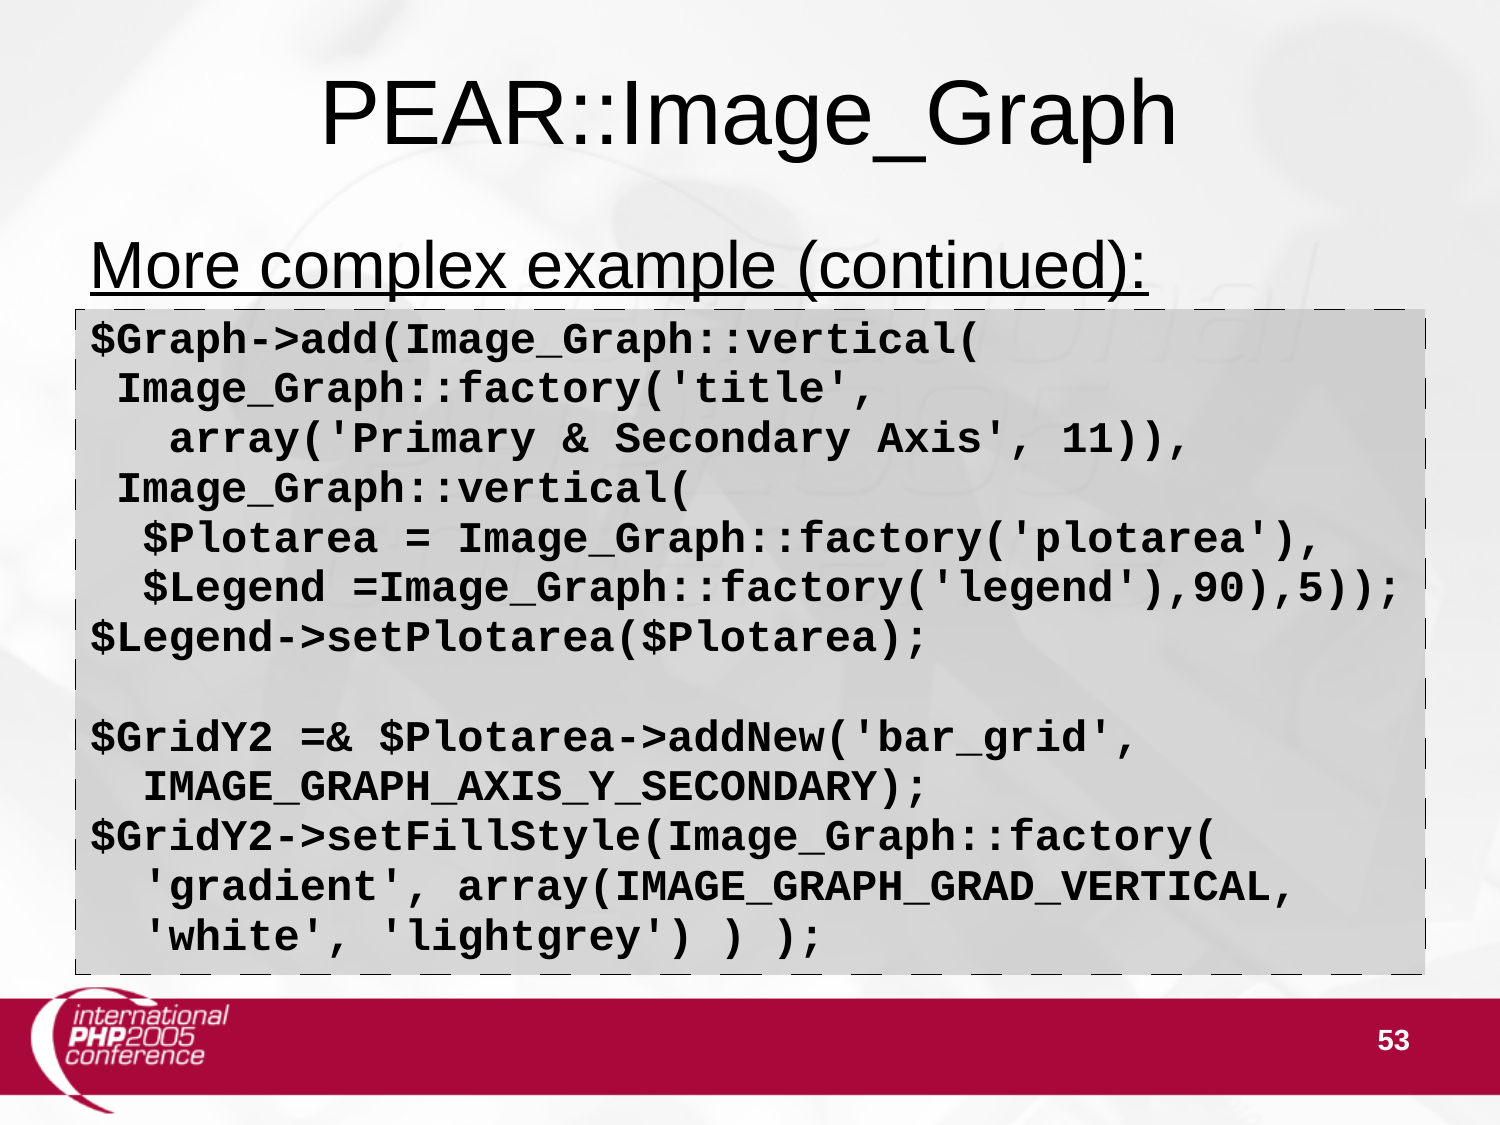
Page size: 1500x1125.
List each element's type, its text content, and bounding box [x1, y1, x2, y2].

picture [0, 0, 1500, 1125]
list More complex example (continued): [75, 220, 1426, 309]
list $Graph->add(Image_Graph::vertical( Image_Graph::factory('title', array('Primary & Secondary Axis', 11)), Image_Graph::vertical( $Plotarea = Image_Graph::factory('plotarea'), $Legend =Image_Graph::factory('legend'),90),5)); $Legend->setPlotarea($Plotarea); $GridY2 =& $Plotarea->addNew('bar_grid', IMAGE_GRAPH_AXIS_Y_SECONDARY); $GridY2->setFillStyle(Image_Graph::factory( 'gradient', array(IMAGE_GRAPH_GRAD_VERTICAL, 'white', 'lightgrey') ) ); [75, 309, 1426, 975]
title PEAR::Image_Graph [75, 18, 1426, 207]
